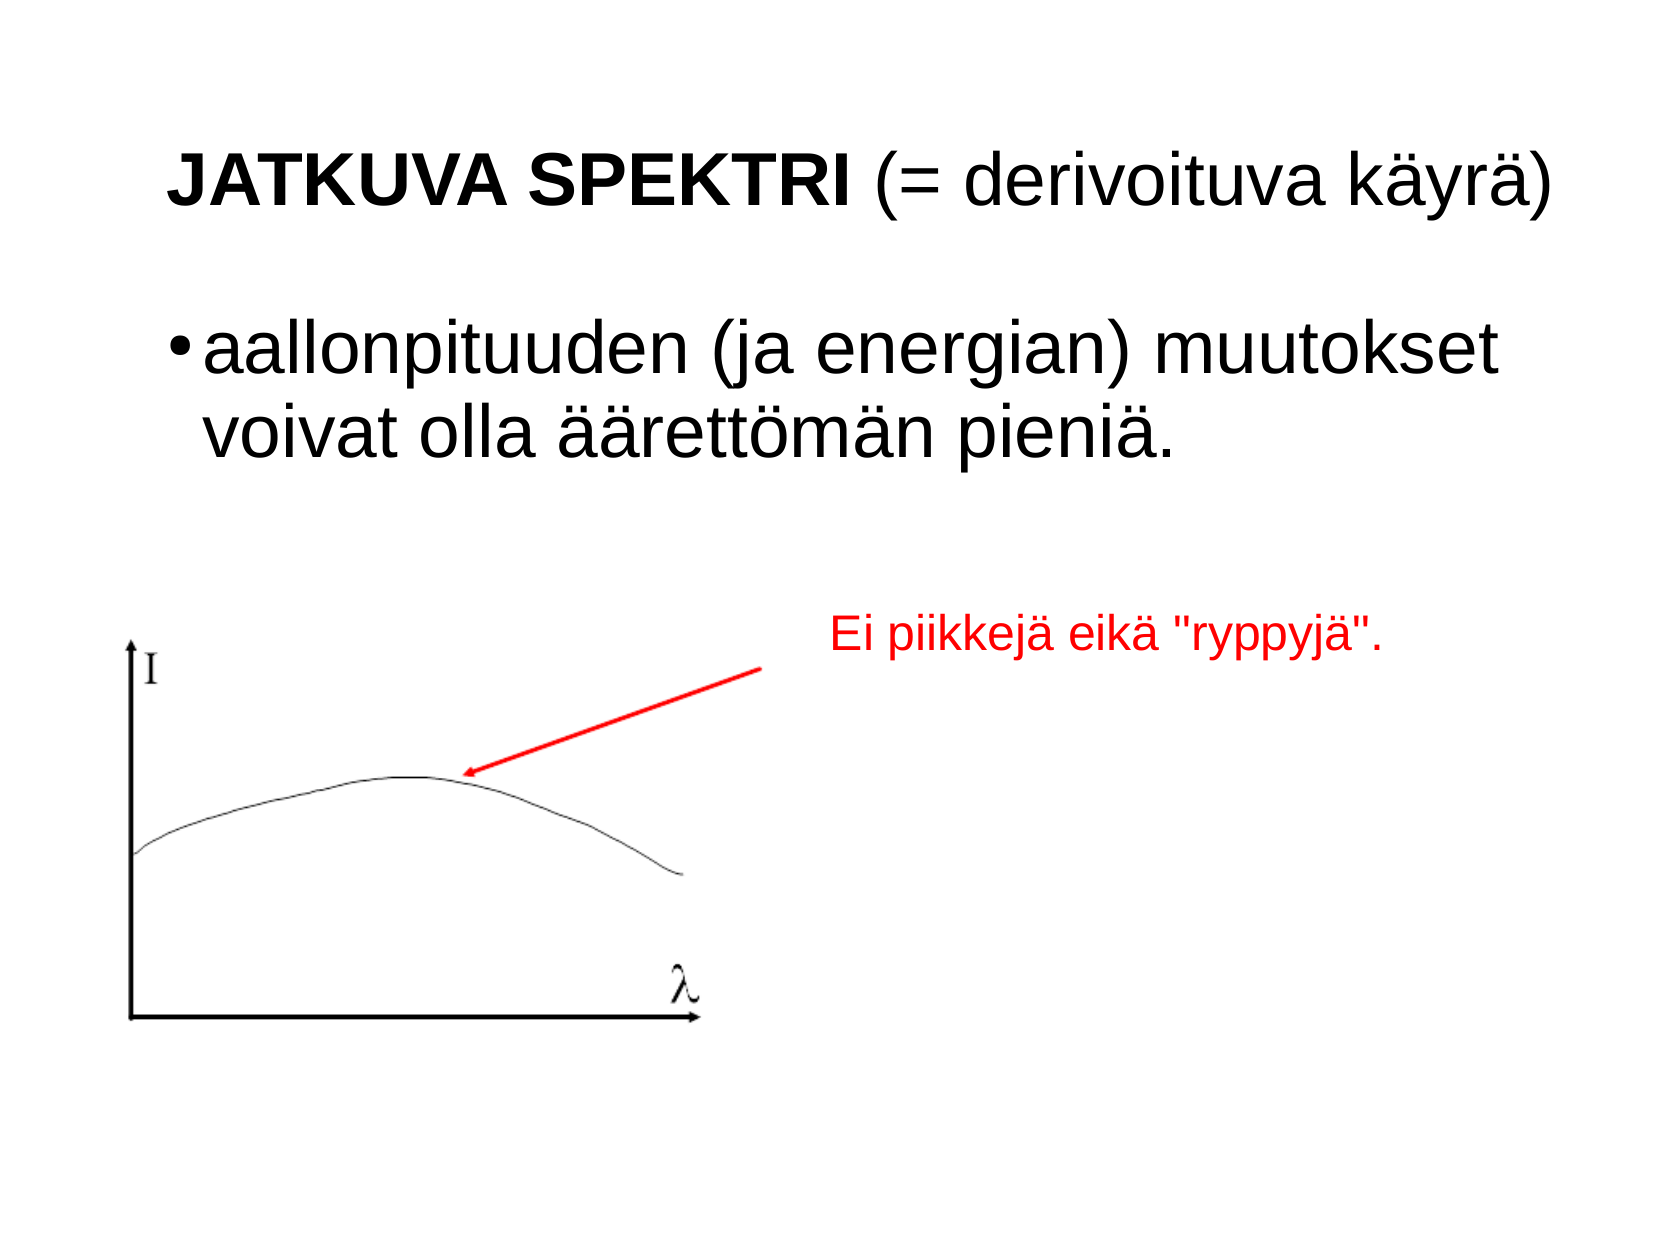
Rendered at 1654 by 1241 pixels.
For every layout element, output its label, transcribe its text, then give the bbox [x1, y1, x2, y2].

picture [90, 582, 780, 1063]
text_box Ei piikkejä eikä "ryppyjä". [814, 598, 1501, 725]
text_box JATKUVA SPEKTRI (= derivoituva käyrä) aallonpituuden (ja energian) muutokset voivat olla äärettömän pieniä. [152, 129, 1571, 565]
